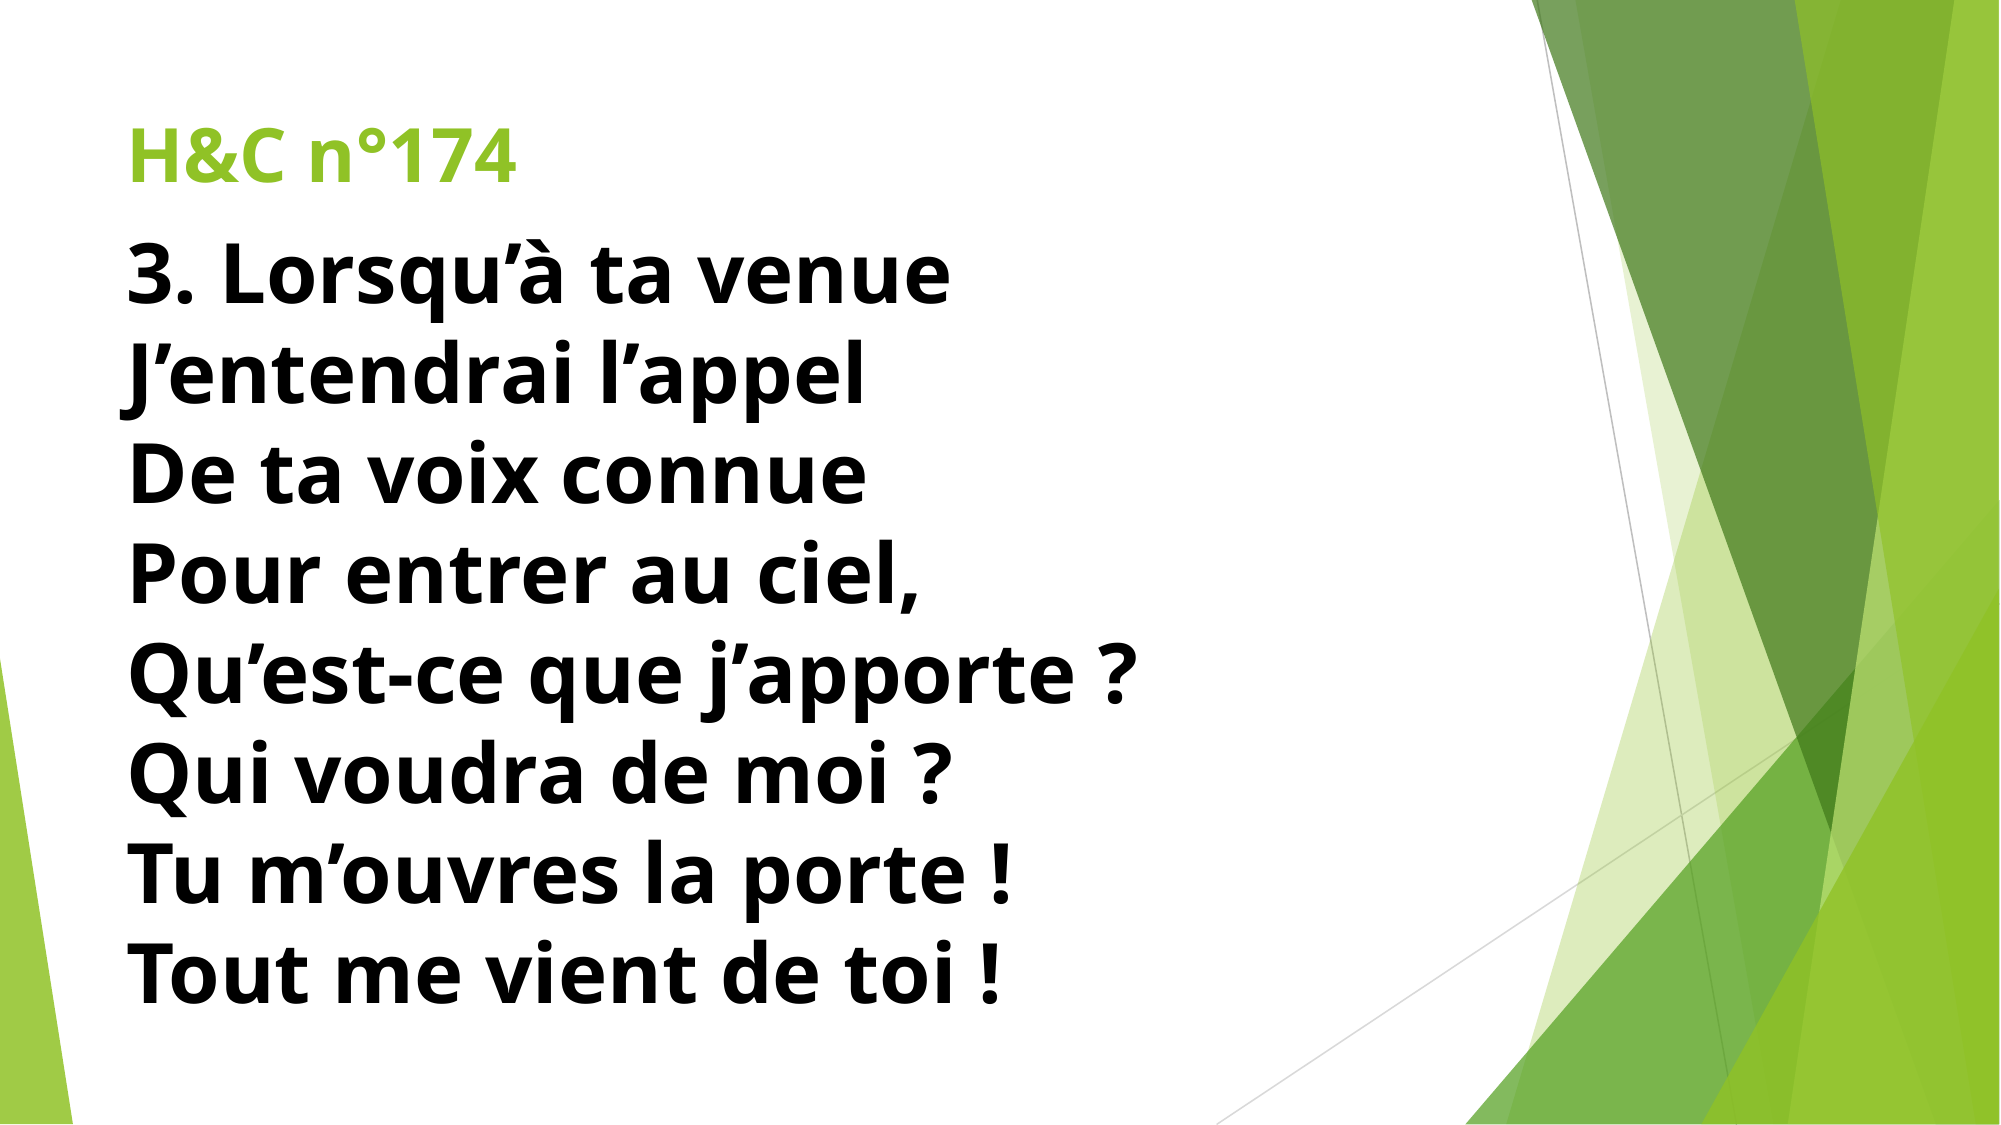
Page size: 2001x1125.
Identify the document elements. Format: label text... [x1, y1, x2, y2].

text_box 3. Lorsqu’à ta venue J’entendrai l’appel De ta voix connue Pour entrer au ciel, Qu’est-ce que j’apporte ? Qui voudra de moi ? Tu m’ouvres la porte ! Tout me vient de toi ! [111, 212, 1949, 1063]
text_box H&C n°174 [111, 99, 1522, 212]
